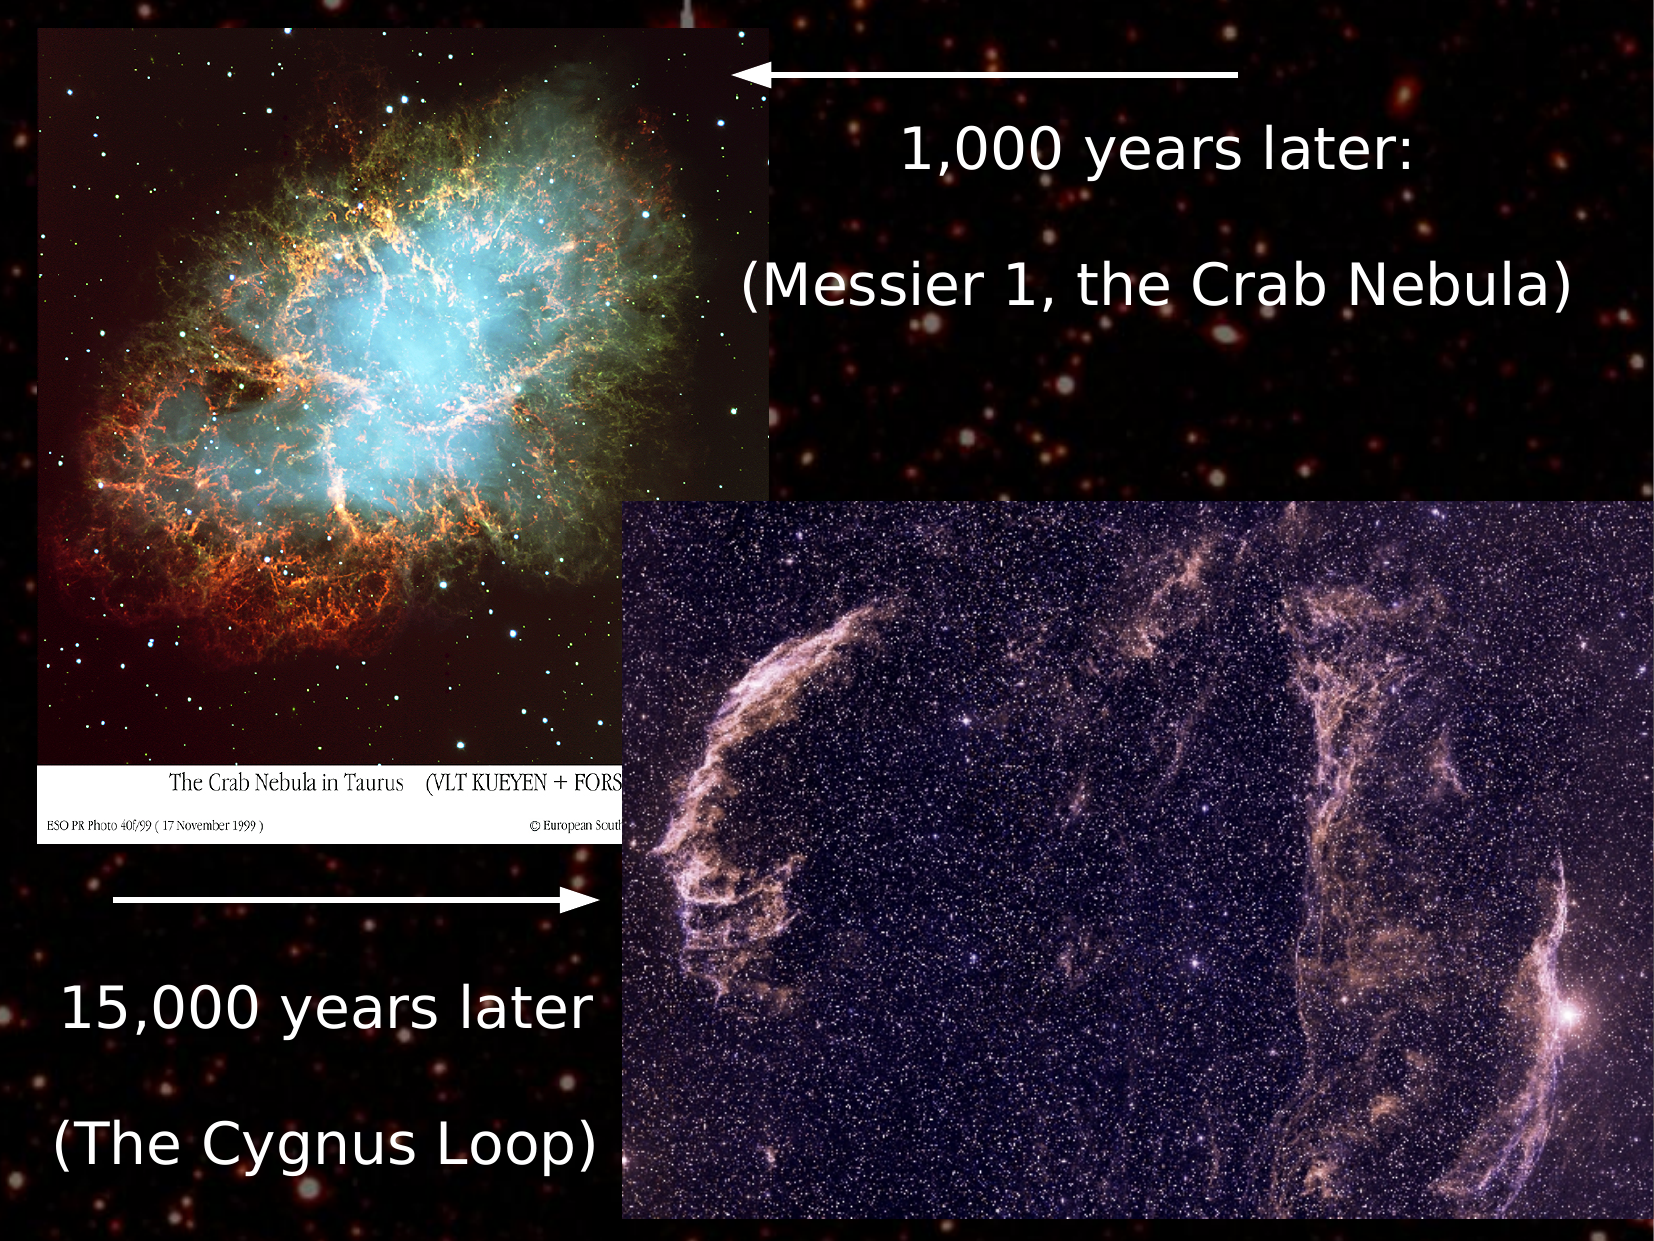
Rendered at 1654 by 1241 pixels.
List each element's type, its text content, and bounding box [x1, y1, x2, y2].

text_box 1,000 years later: (Messier 1, the Crab Nebula) [739, 115, 1576, 319]
picture [0, 0, 1654, 1241]
text_box 15,000 years later (The Cygnus Loop) [51, 975, 601, 1179]
